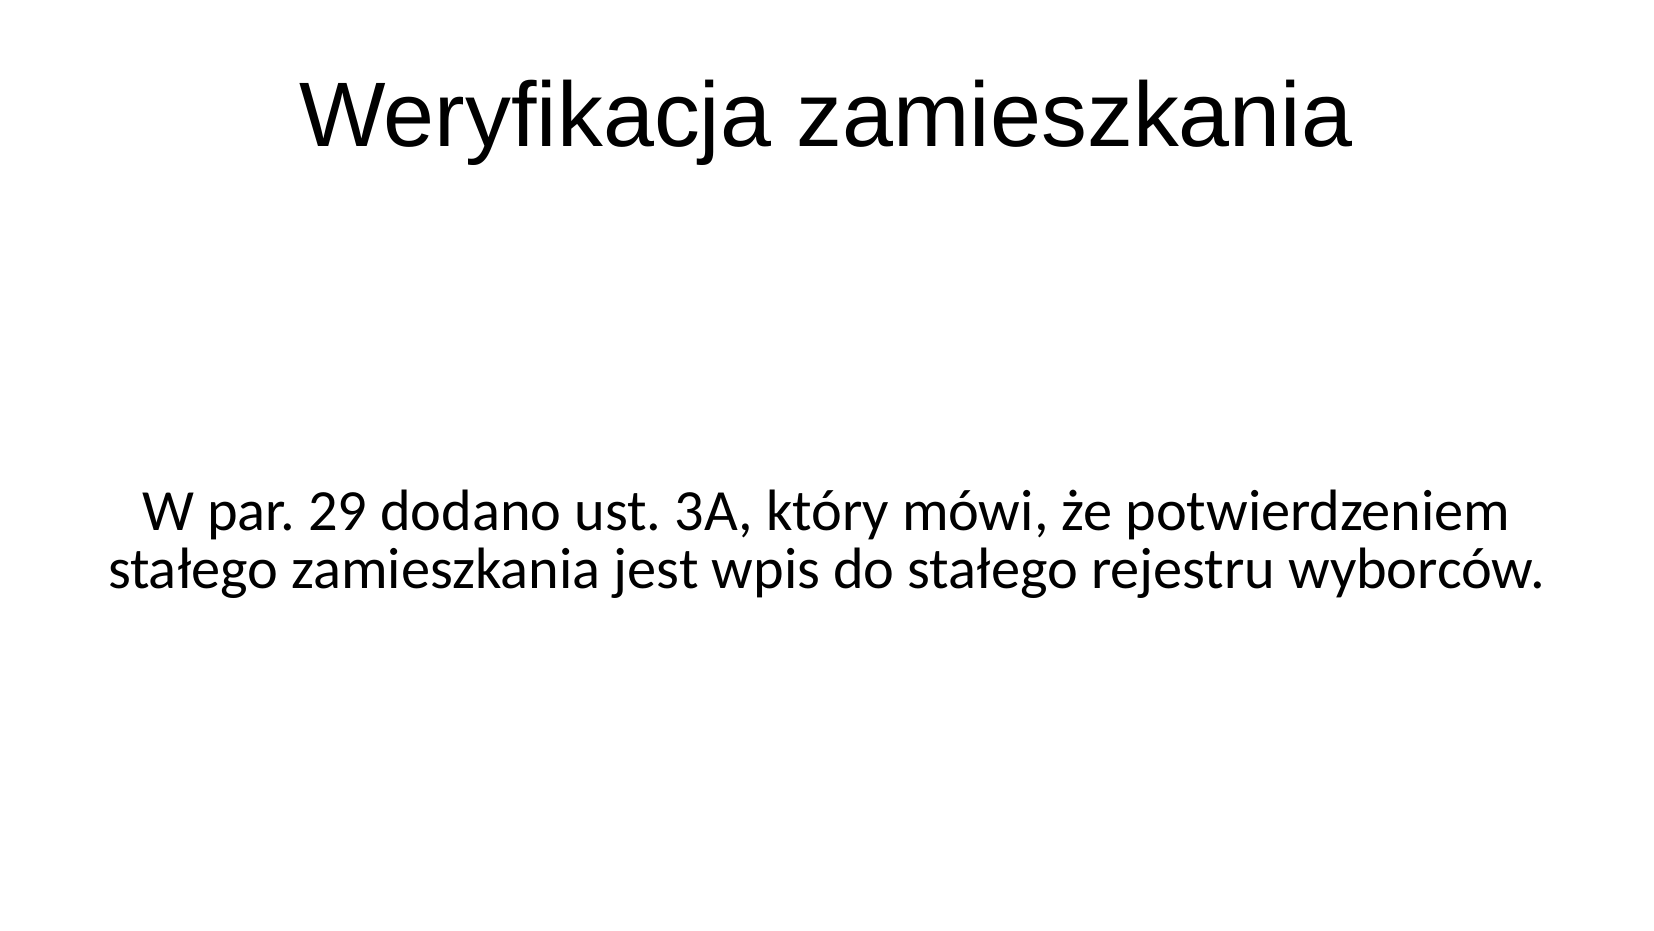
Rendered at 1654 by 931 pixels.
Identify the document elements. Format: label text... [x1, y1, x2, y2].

list W par. 29 dodano ust. 3A, który mówi, że potwierdzeniem stałego zamieszkania jest wpis do stałego rejestru wyborców. [82, 217, 1571, 758]
title Weryfikacja zamieszkania [82, 37, 1571, 193]
